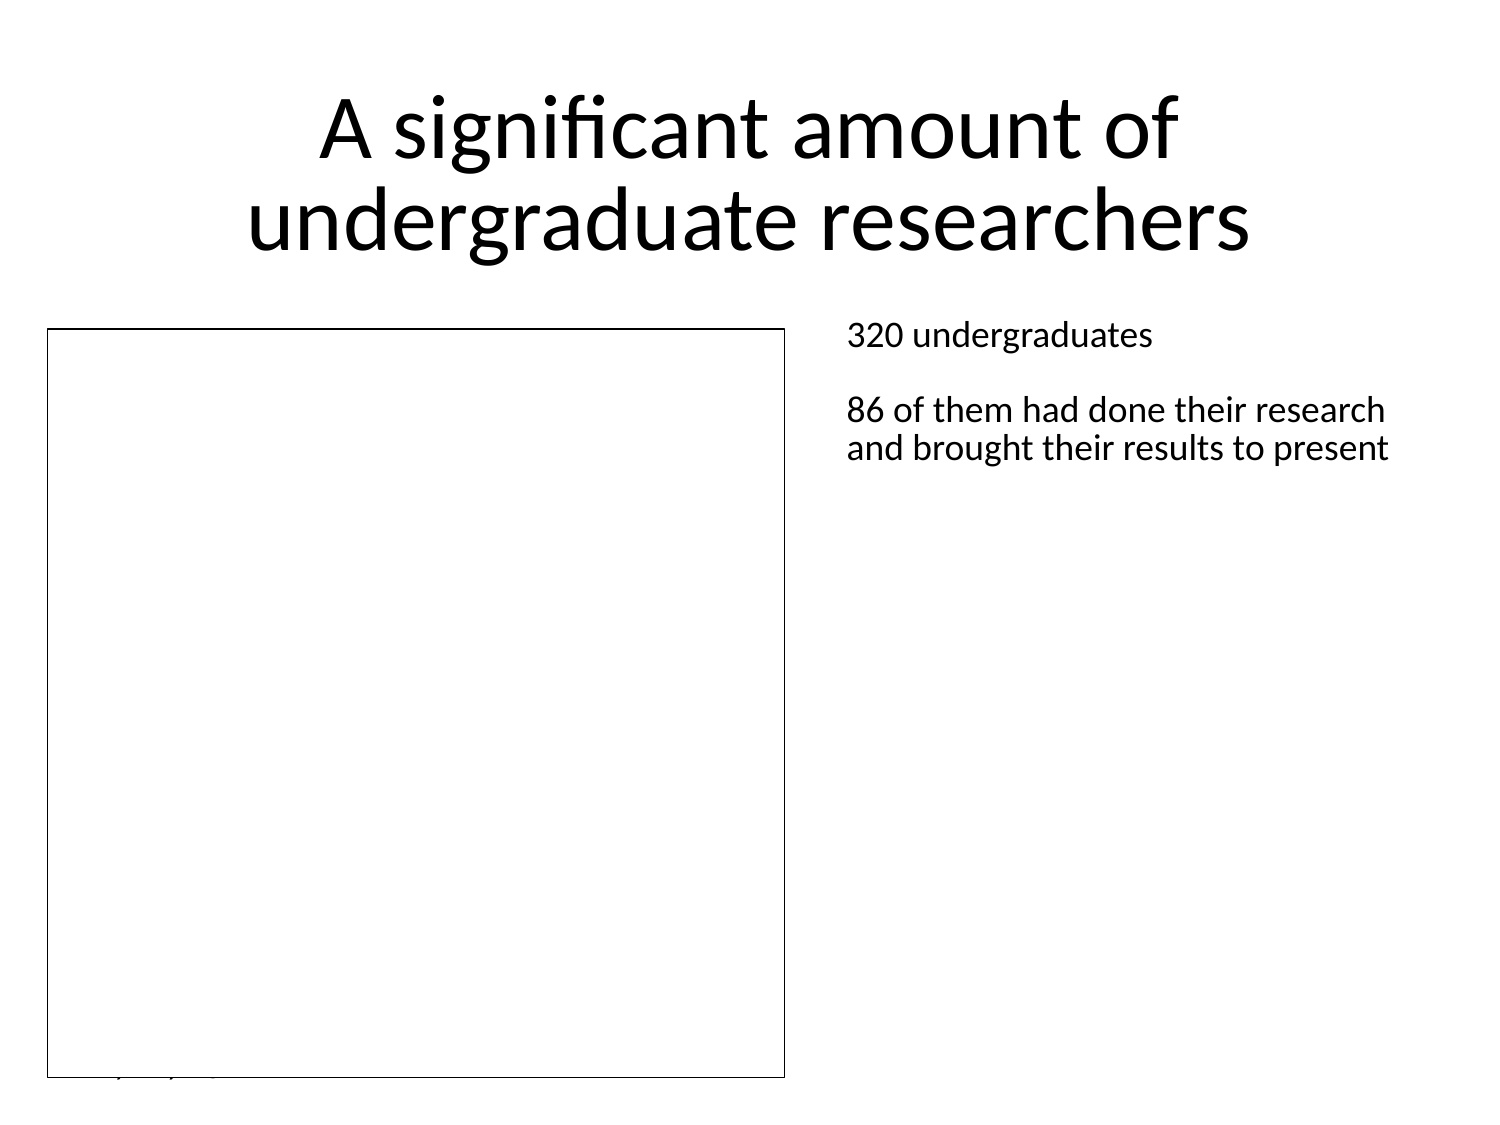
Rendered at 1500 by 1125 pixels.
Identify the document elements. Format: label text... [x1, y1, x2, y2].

text_box 320 undergraduates 86 of them had done their research and brought their results to present [831, 269, 1418, 1078]
chart [46, 328, 786, 1079]
title A significant amount of undergraduate researchers [112, 46, 1388, 317]
